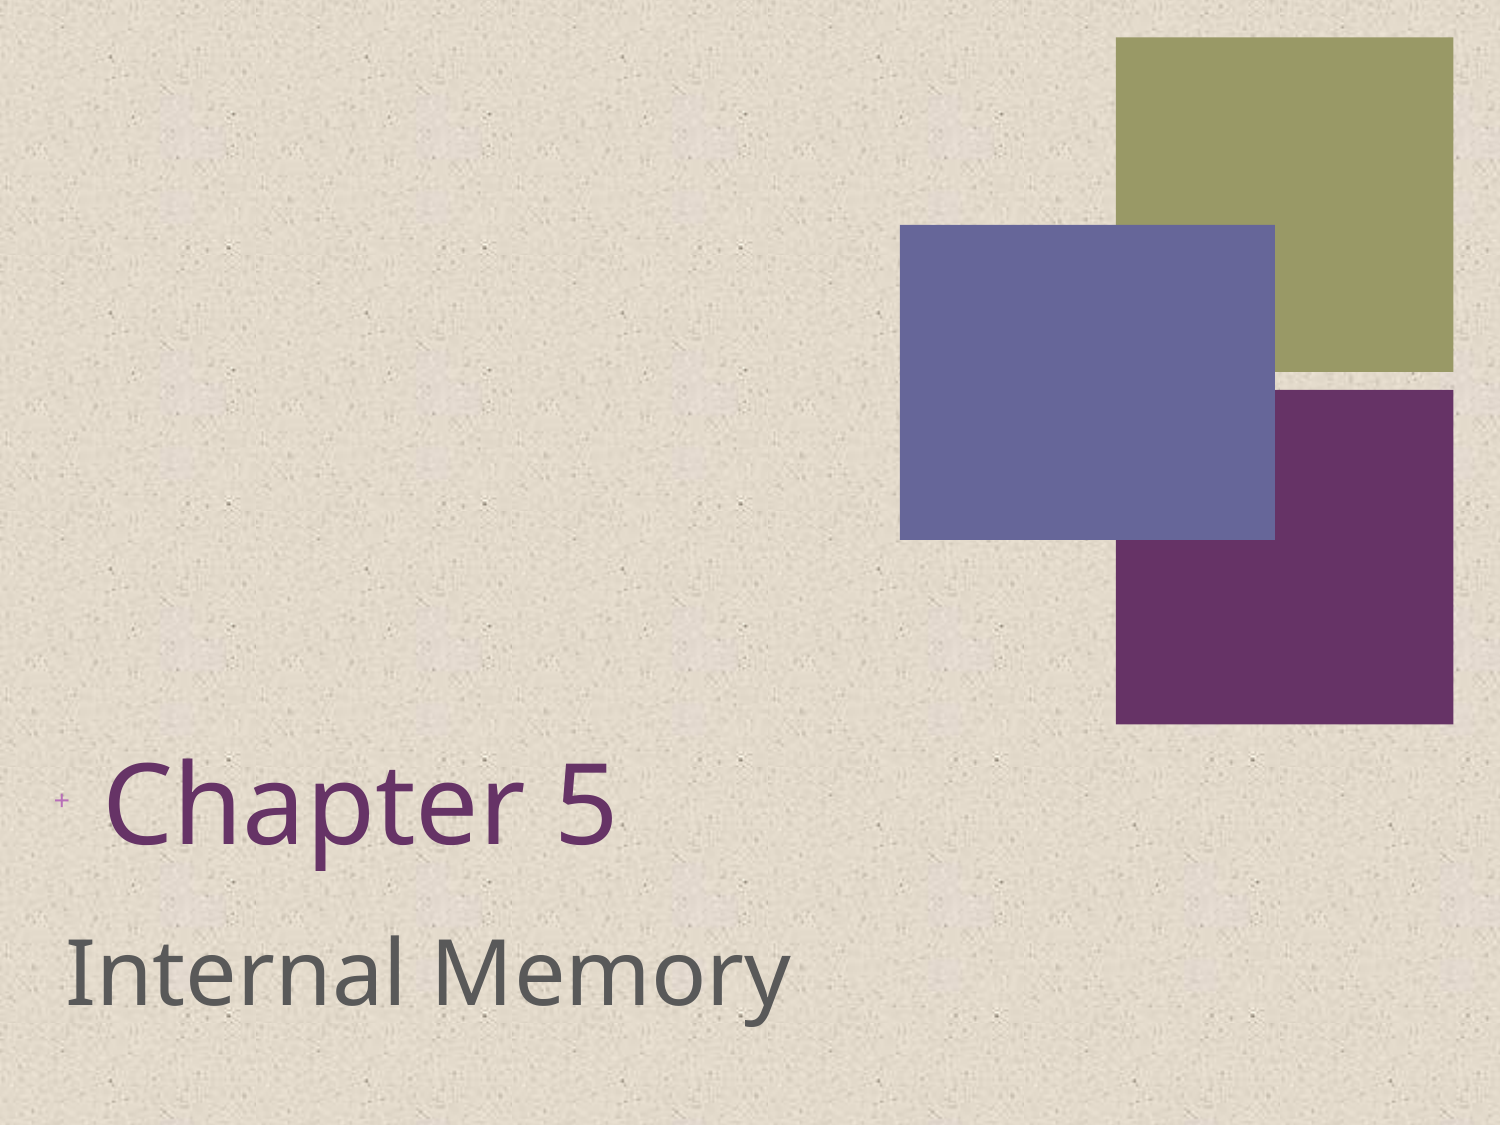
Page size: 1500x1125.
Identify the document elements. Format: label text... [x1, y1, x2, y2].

list Internal Memory [50, 900, 1463, 1038]
text_box [899, 224, 1275, 540]
title Chapter 5 [87, 737, 1104, 875]
picture [0, 0, 1500, 1125]
